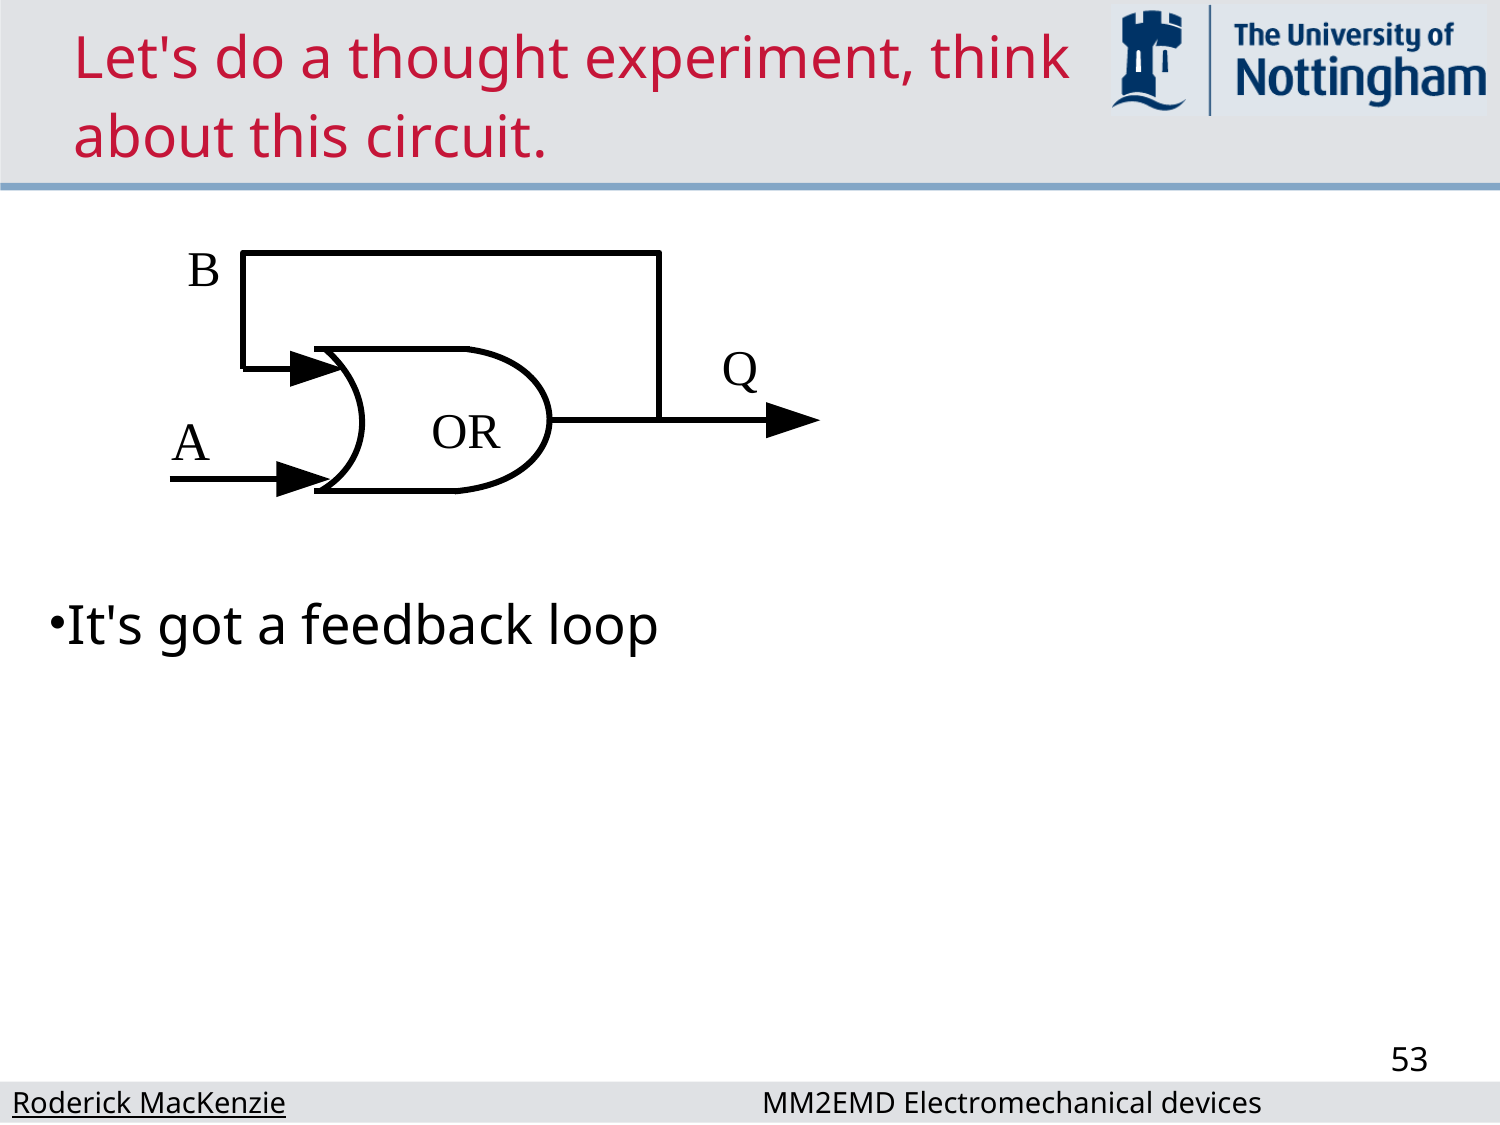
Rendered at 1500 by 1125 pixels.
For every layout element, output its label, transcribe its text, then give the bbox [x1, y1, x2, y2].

text_box OR [416, 390, 516, 466]
text_box It's got a feedback loop [33, 582, 1500, 1115]
picture [1111, 4, 1487, 116]
text_box Q [707, 328, 782, 404]
title Let's do a thought experiment, think about this circuit. [59, 20, 1128, 172]
text_box B [172, 229, 223, 305]
text_box A [156, 399, 207, 480]
